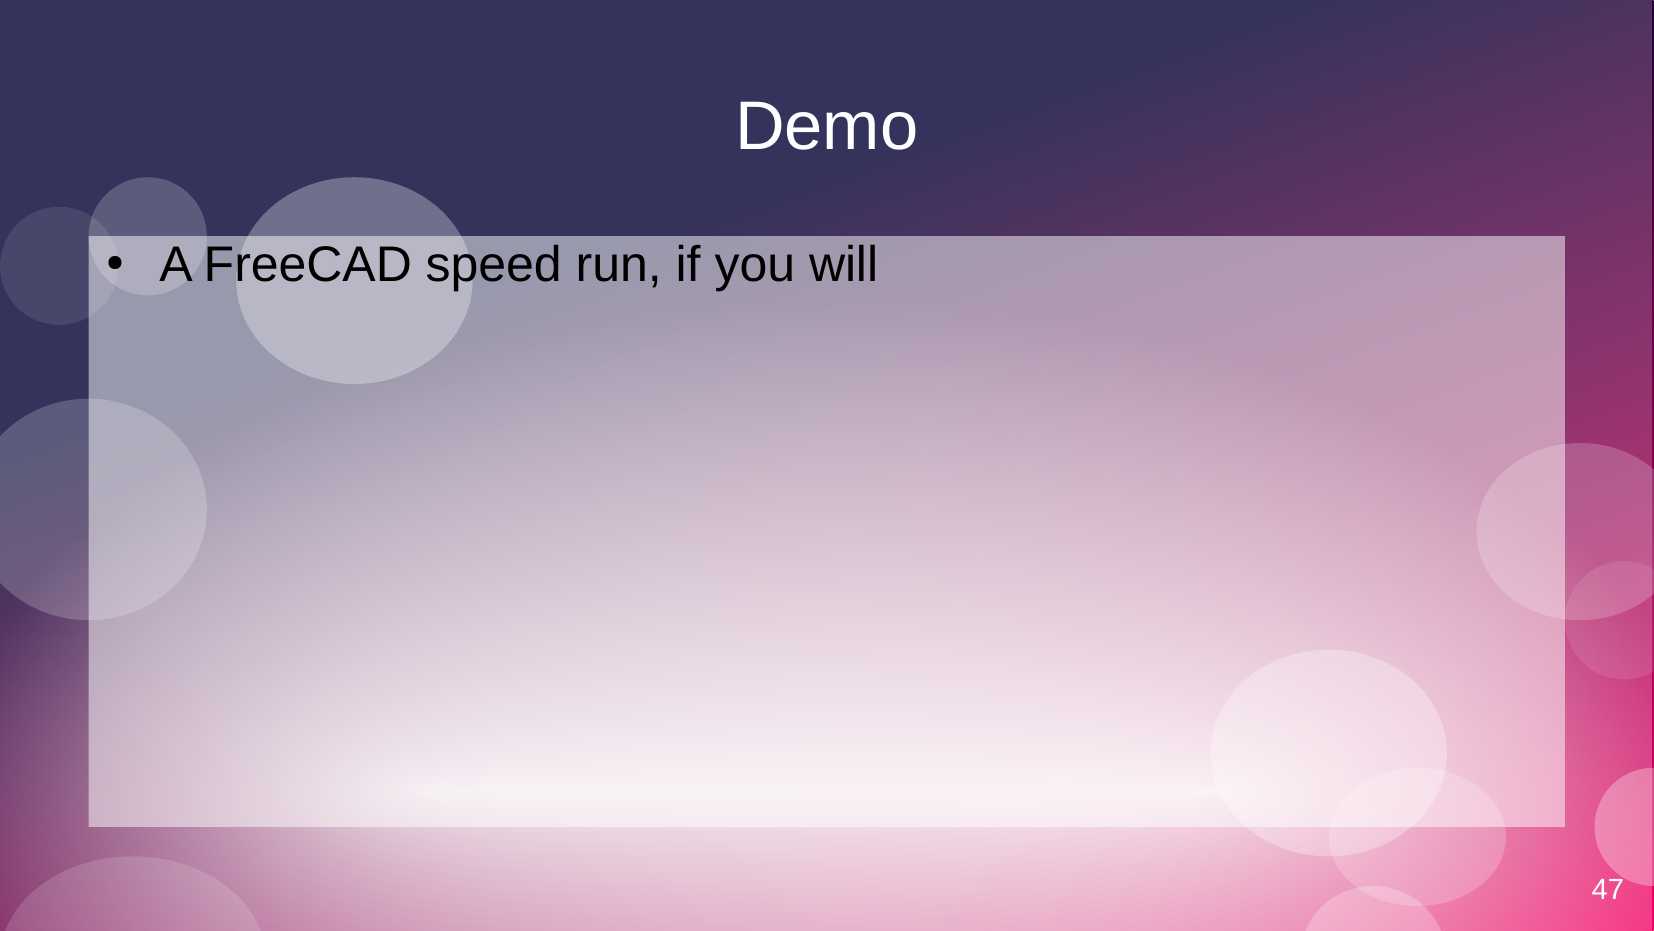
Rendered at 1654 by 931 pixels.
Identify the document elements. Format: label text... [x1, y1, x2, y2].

list A FreeCAD speed run, if you will [88, 236, 1565, 827]
title Demo [88, 44, 1565, 207]
